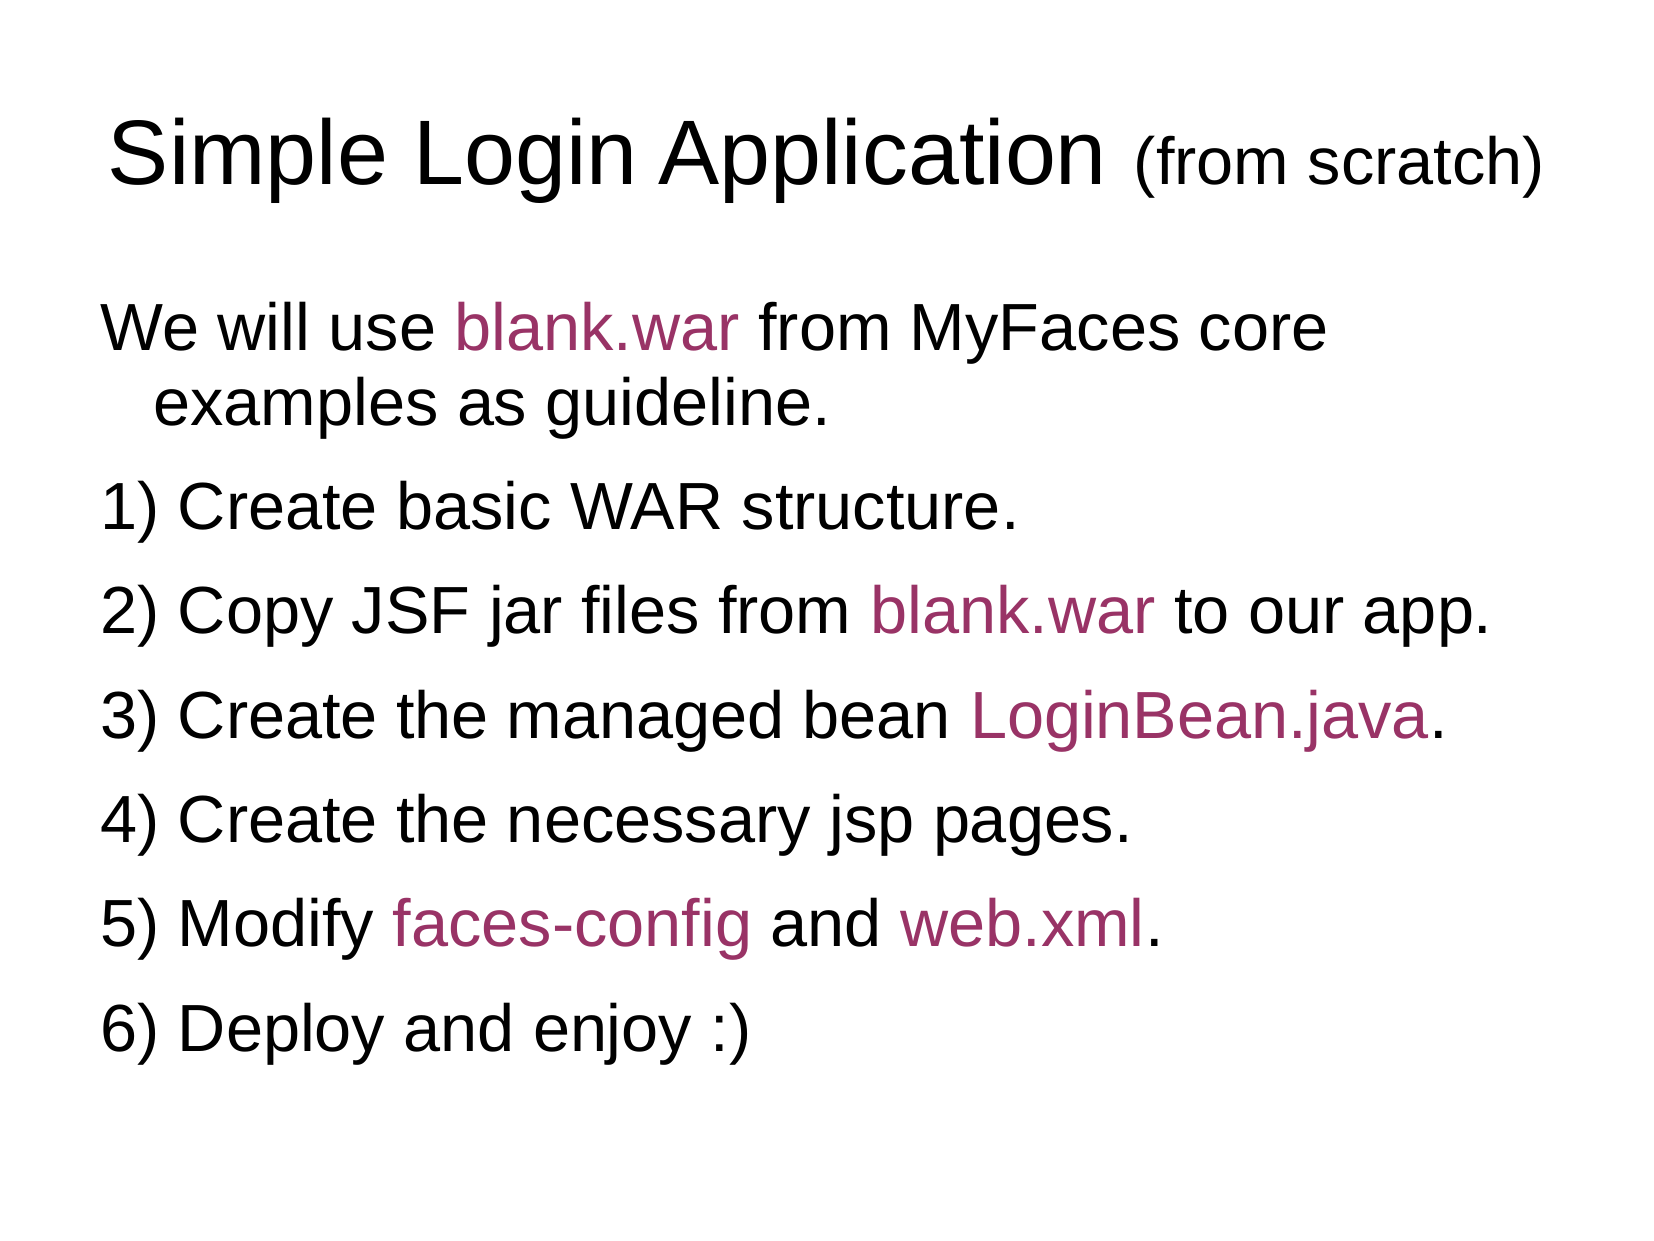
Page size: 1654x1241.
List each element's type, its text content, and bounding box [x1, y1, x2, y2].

title Simple Login Application (from scratch) [82, 56, 1571, 250]
list We will use blank.war from MyFaces core examples as guideline. 1) Create basic WAR structure. 2) Copy JSF jar files from blank.war to our app. 3) Create the managed bean LoginBean.java. 4) Create the necessary jsp pages. 5) Modify faces-config and web.xml. 6) Deploy and enjoy :) [82, 290, 1571, 1094]
